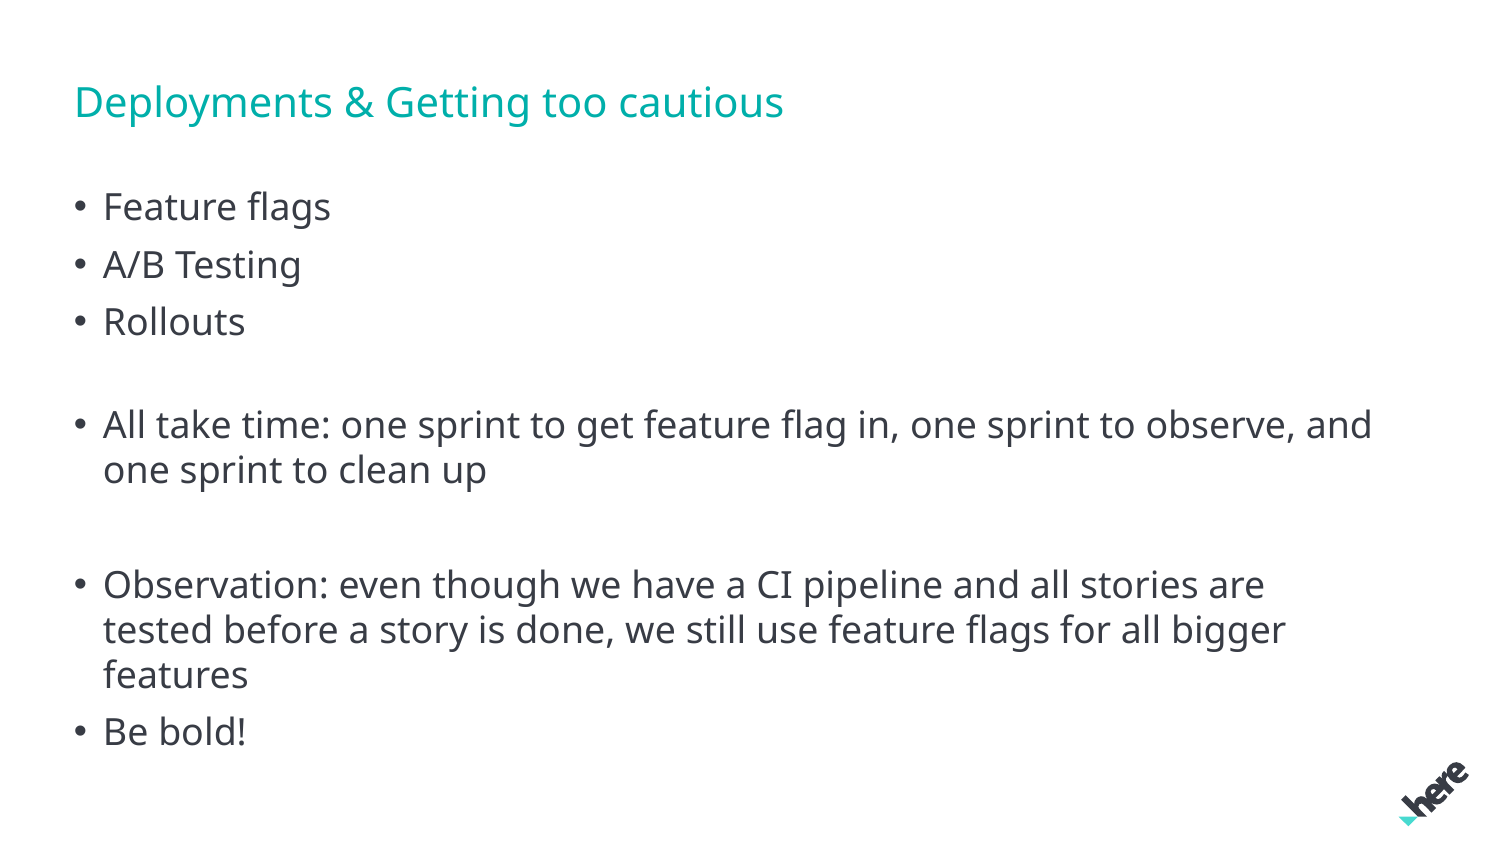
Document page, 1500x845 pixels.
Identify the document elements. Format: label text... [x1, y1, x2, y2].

title Deployments & Getting too cautious [68, 34, 1388, 130]
list Feature flags A/B Testing Rollouts All take time: one sprint to get feature flag in, one sprint to observe, and one sprint to clean up Observation: even though we have a CI pipeline and all stories are tested before a story is done, we still use feature flags for all bigger features Be bold! [68, 180, 1388, 757]
